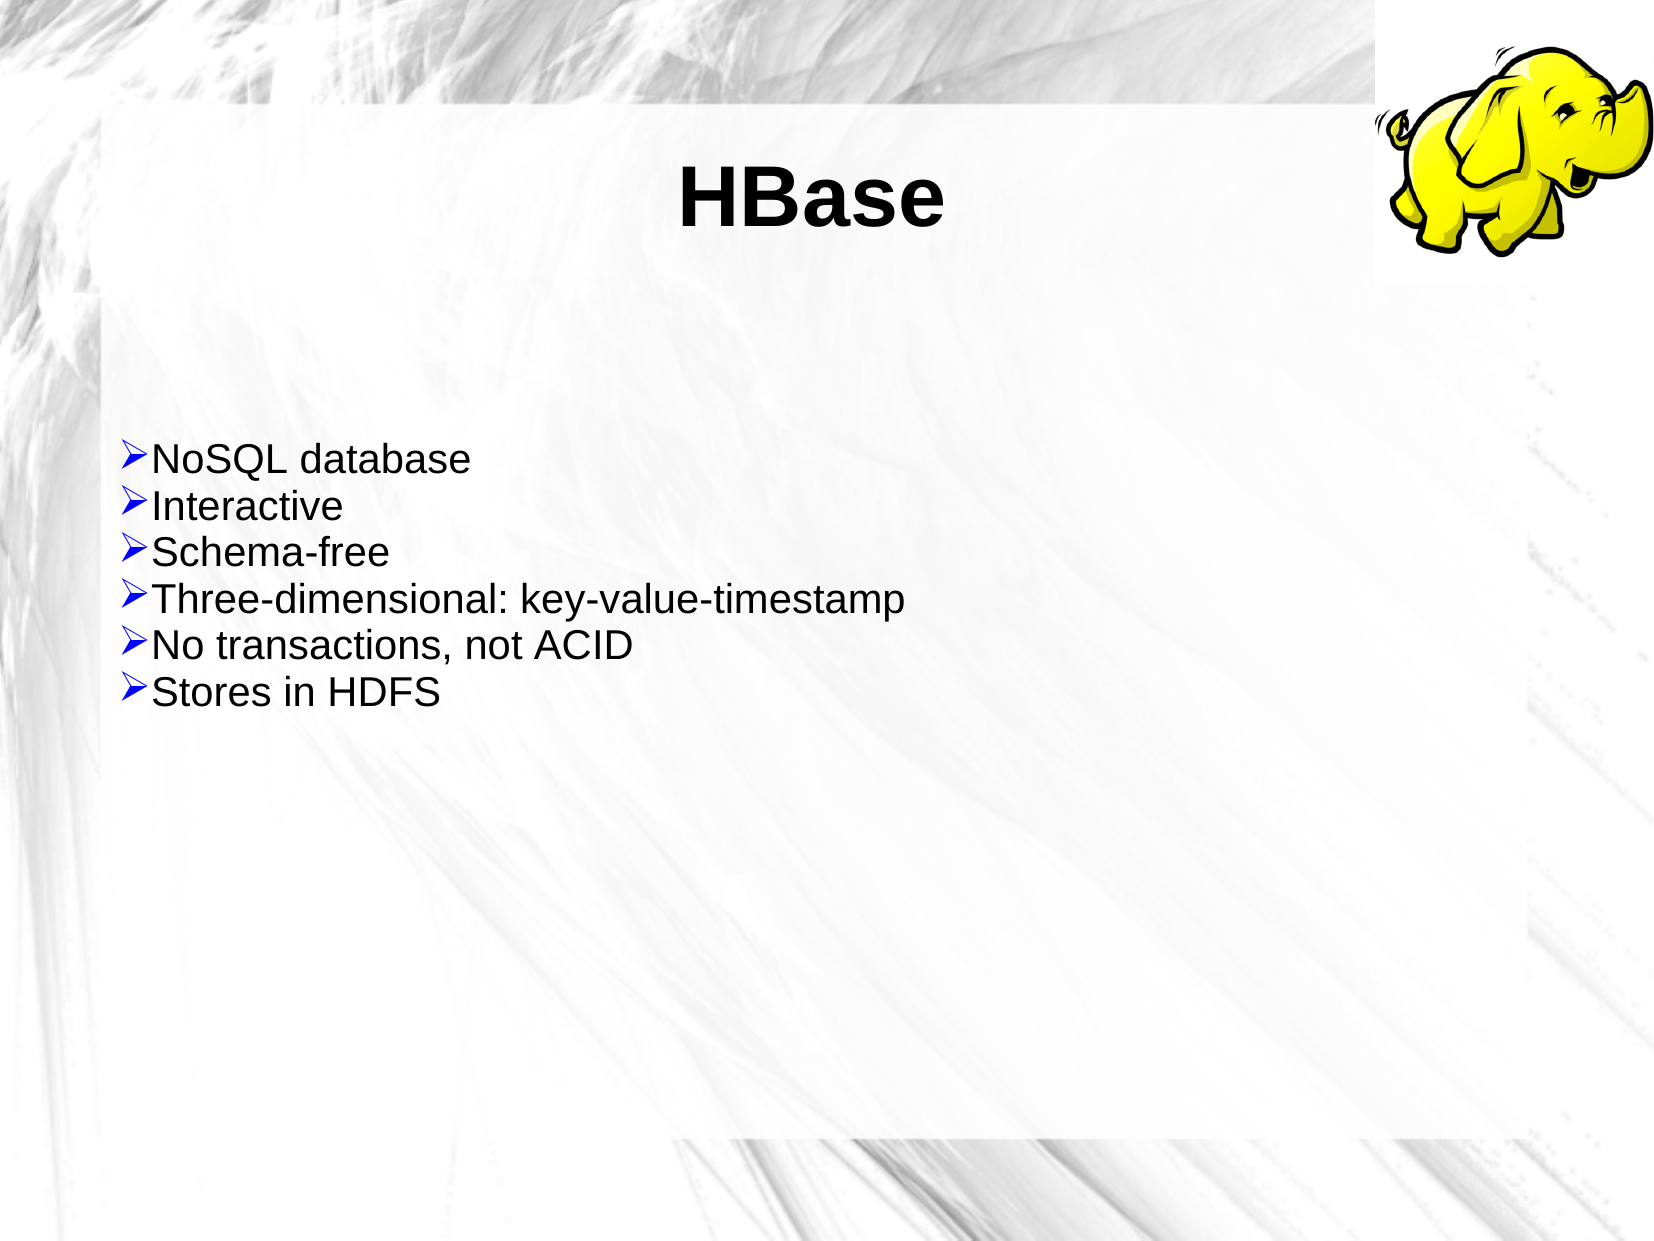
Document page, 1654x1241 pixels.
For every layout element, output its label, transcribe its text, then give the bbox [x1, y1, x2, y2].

picture [0, 0, 1654, 1241]
subtitle NoSQL database Interactive Schema-free Three-dimensional: key-value-timestamp No transactions, not ACID Stores in HDFS [118, 112, 1506, 1039]
